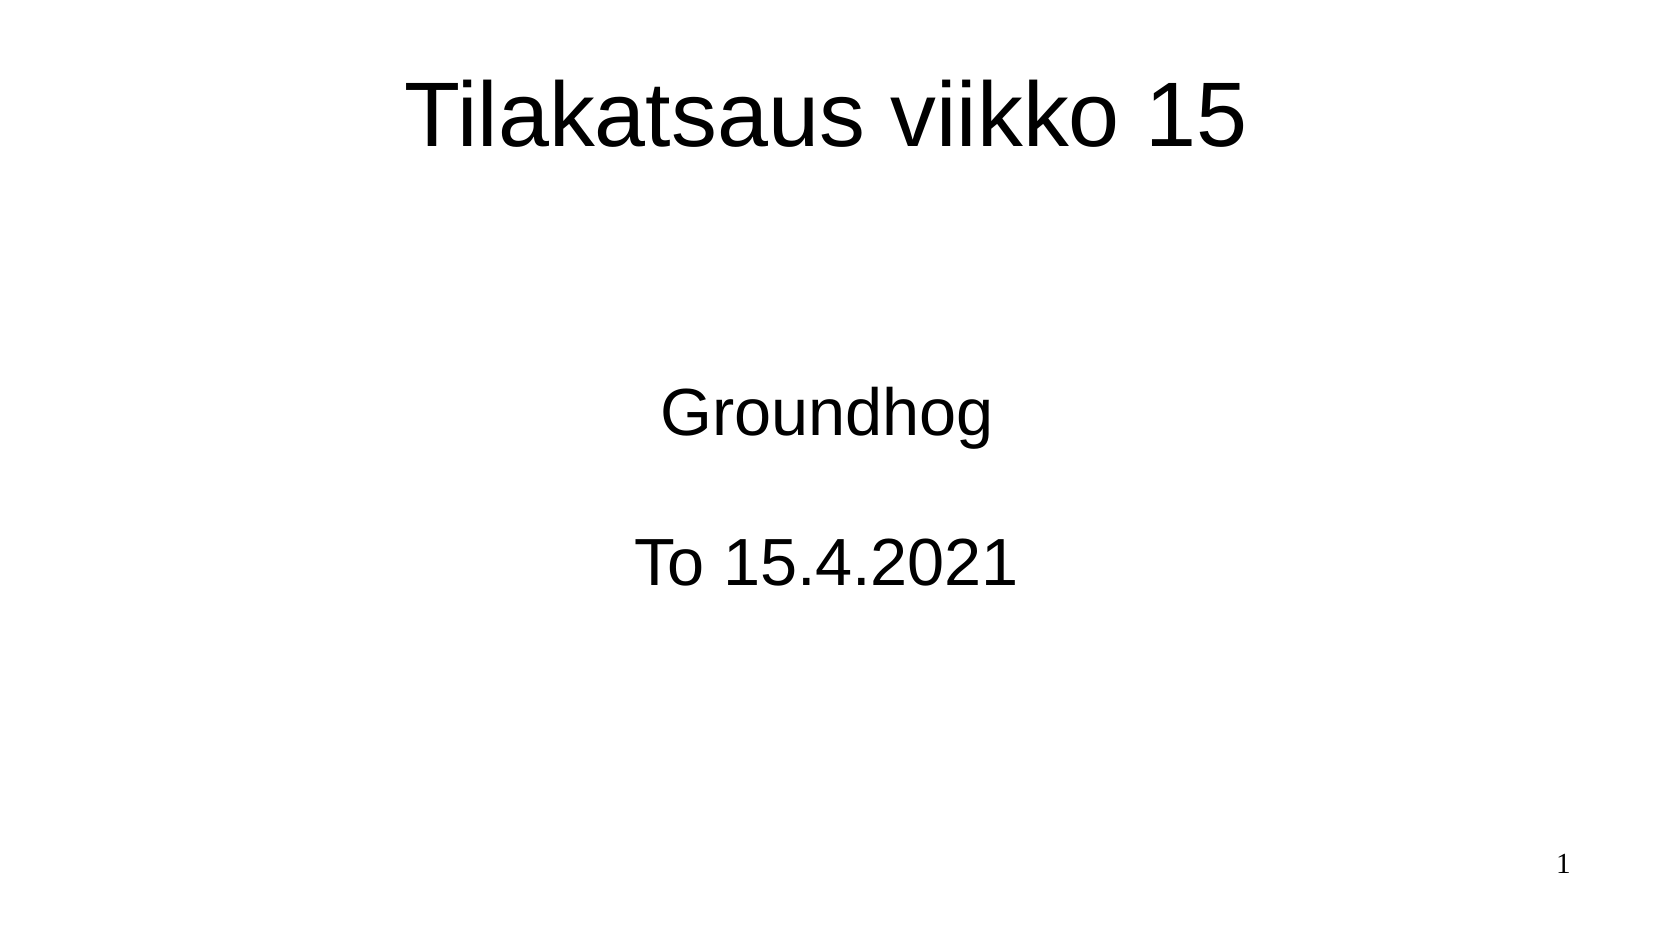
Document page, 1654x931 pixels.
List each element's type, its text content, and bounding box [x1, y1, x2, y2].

title Tilakatsaus viikko 15 [82, 37, 1571, 193]
subtitle Groundhog To 15.4.2021 [82, 217, 1571, 758]
